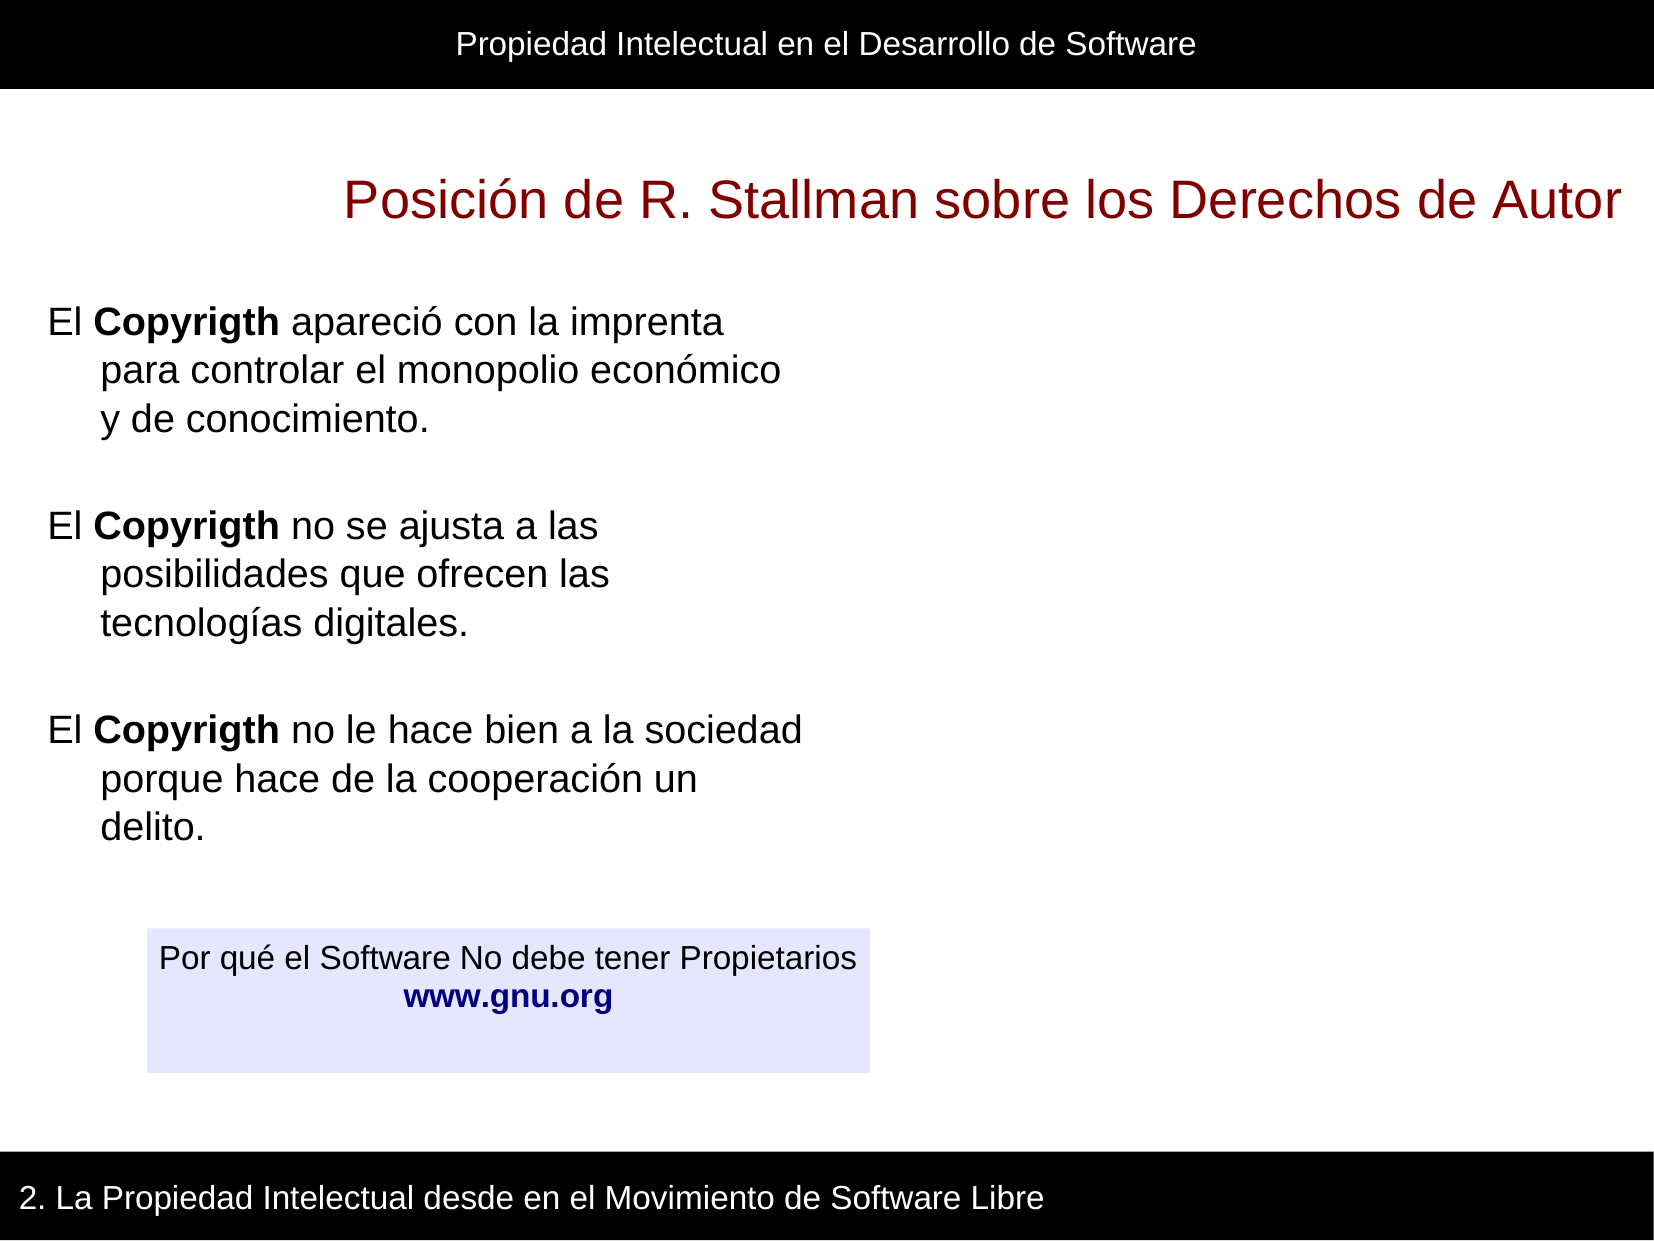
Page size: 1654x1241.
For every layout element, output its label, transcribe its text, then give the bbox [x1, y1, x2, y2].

title Posición de R. Stallman sobre los Derechos de Autor [147, 147, 1625, 252]
text_box Por qué el Software No debe tener Propietarios www.gnu.org [147, 928, 871, 1073]
text_box 2. La Propiedad Intelectual desde en el Movimiento de Software Libre [18, 1180, 1047, 1218]
list El Copyrigth apareció con la imprenta para controlar el monopolio económico y de conocimiento. El Copyrigth no se ajusta a las posibilidades que ofrecen las tecnologías digitales. El Copyrigth no le hace bien a la sociedad porque hace de la cooperación un delito. [29, 295, 808, 1122]
